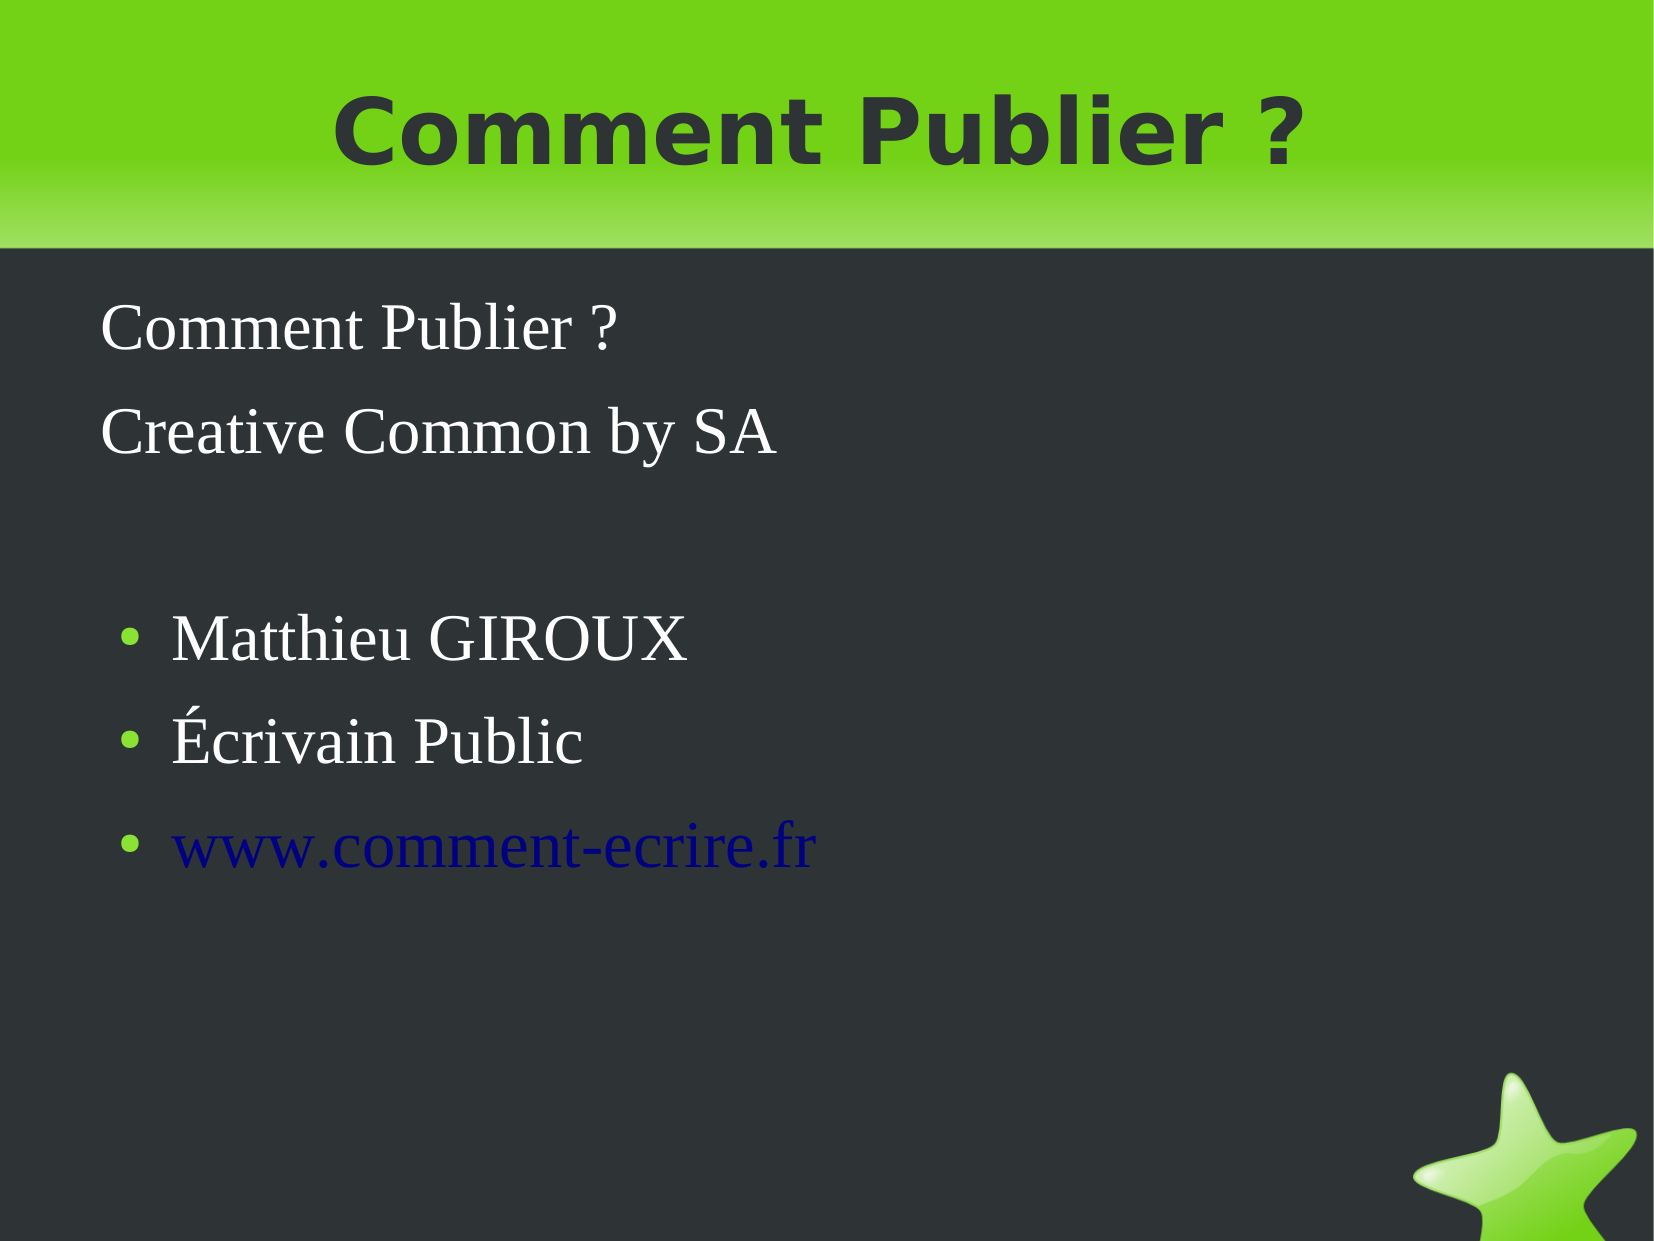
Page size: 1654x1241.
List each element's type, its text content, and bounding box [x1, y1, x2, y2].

title Comment Publier ? [76, 36, 1565, 229]
list Comment Publier ? Creative Common by SA Matthieu GIROUX Écrivain Public www.comment-ecrire.fr [82, 290, 1571, 1094]
picture [0, 0, 1654, 1241]
